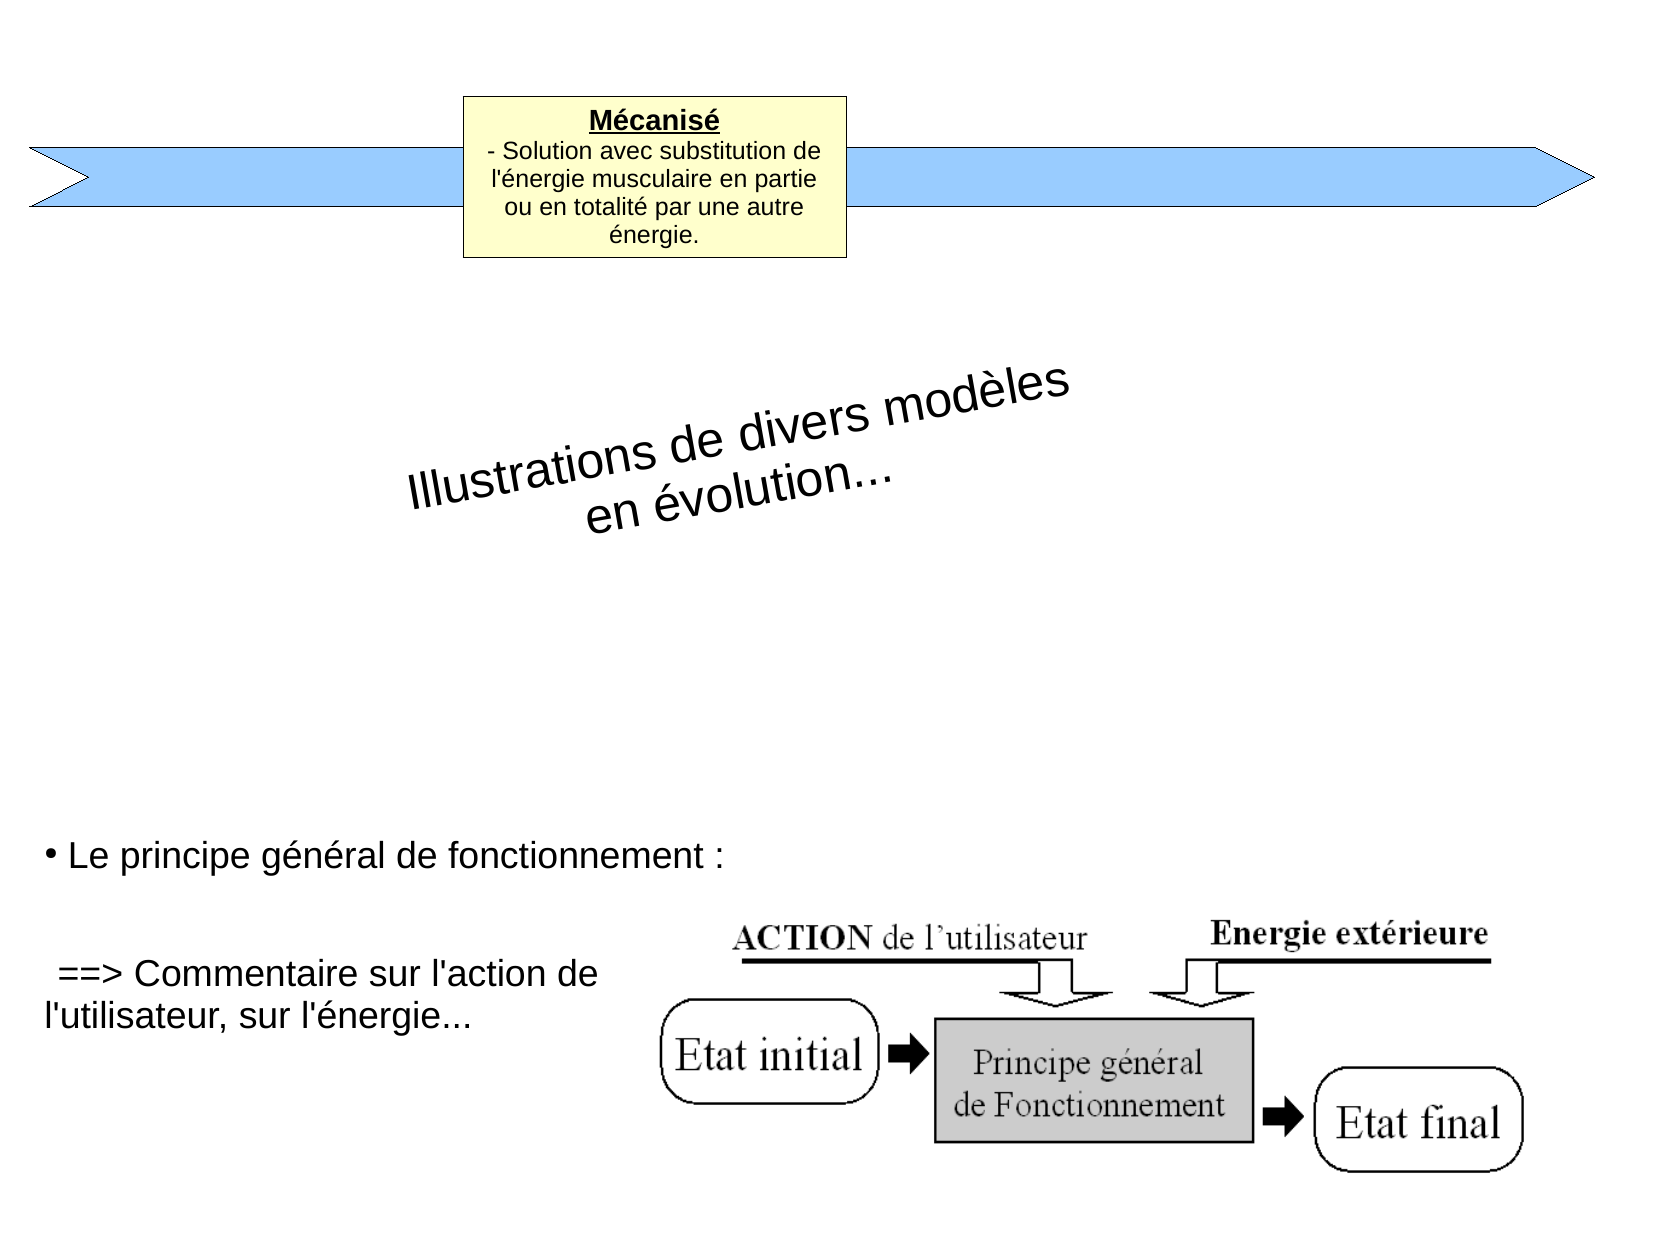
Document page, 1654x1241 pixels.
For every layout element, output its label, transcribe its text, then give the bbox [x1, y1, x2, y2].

picture [649, 915, 1536, 1182]
text_box Le principe général de fonctionnement : [29, 826, 975, 884]
table_header Mécanisé - Solution avec substitution de l'énergie musculaire en partie ou en totalité par une autre énergie. [464, 97, 846, 257]
text_box Illustrations de divers modèles en évolution... [356, 337, 1112, 591]
text_box ==> Commentaire sur l'action de l'utilisateur, sur l'énergie... [29, 944, 621, 1211]
text_box [847, 147, 1595, 207]
text_box [29, 147, 463, 207]
